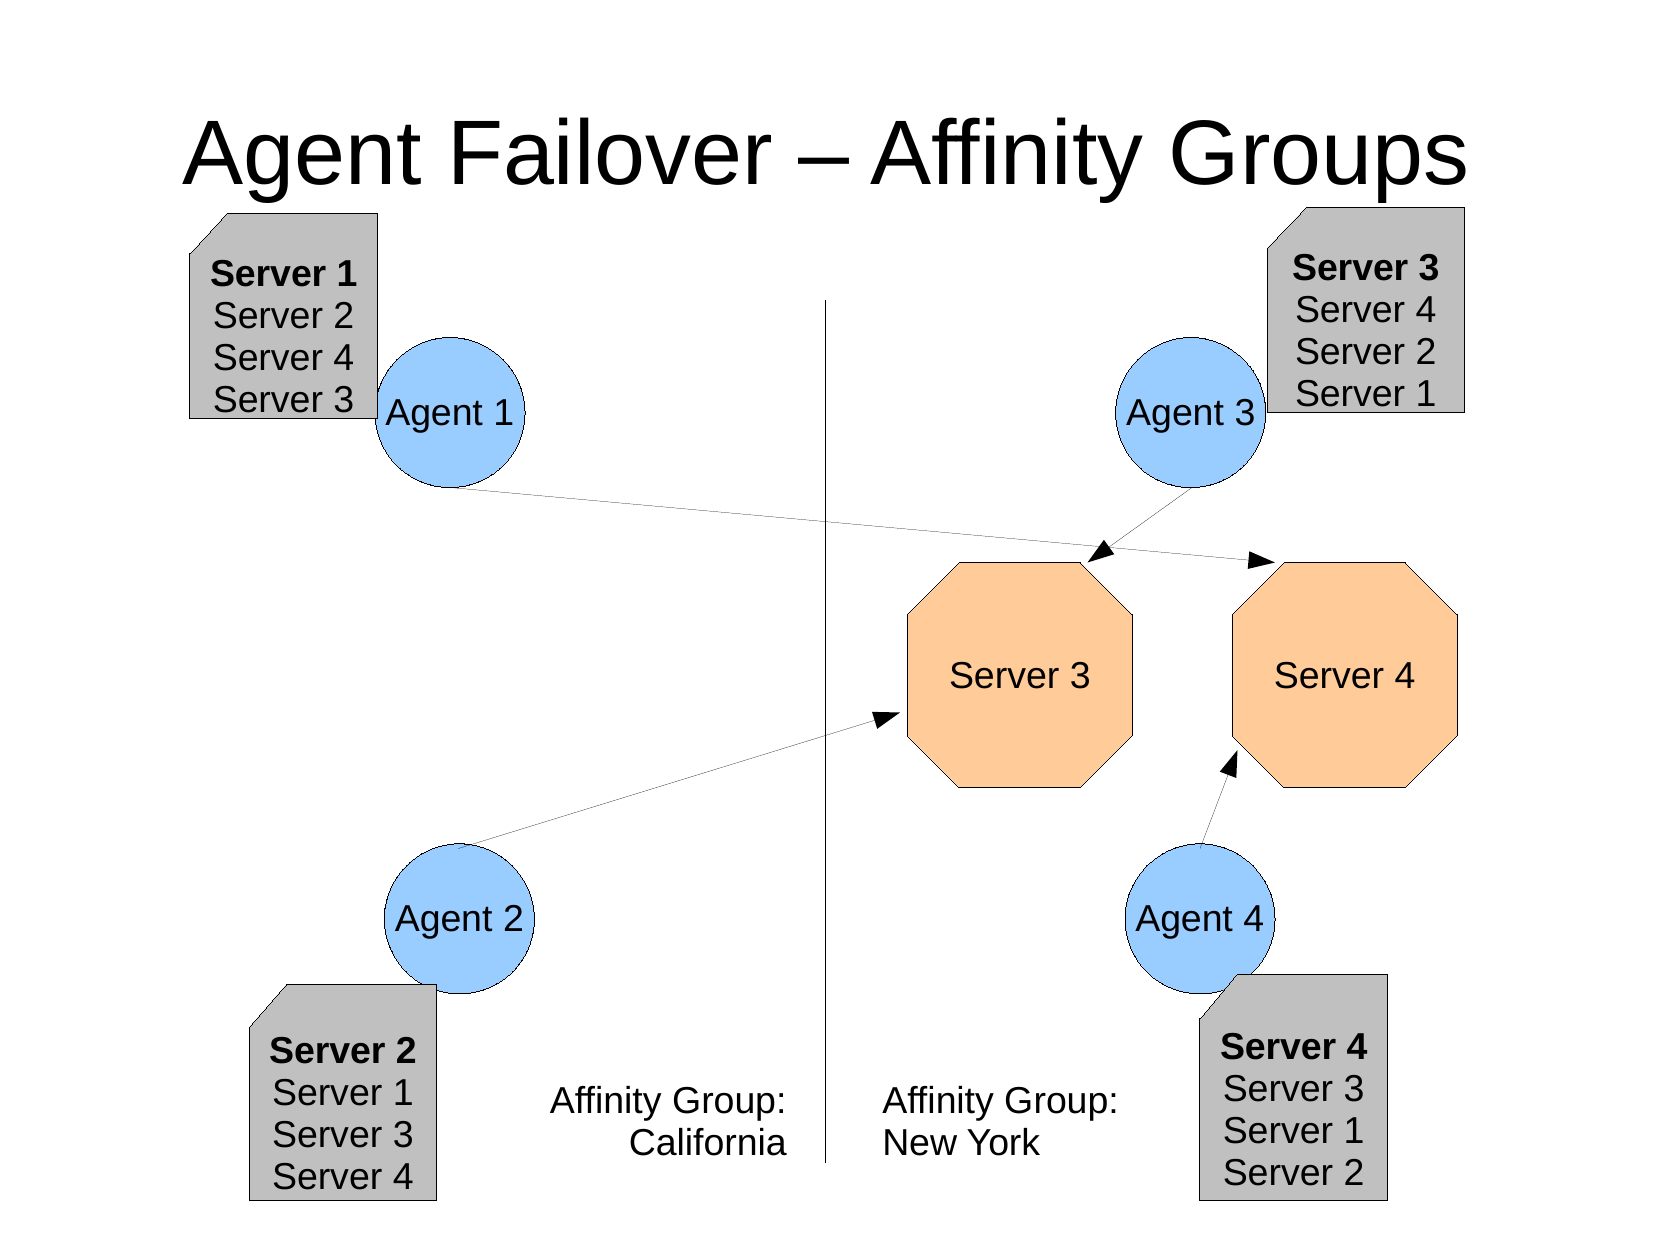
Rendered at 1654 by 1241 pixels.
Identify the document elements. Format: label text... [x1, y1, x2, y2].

text_box Agent 1 [375, 337, 526, 488]
text_box Affinity Group: New York [867, 1071, 1168, 1176]
title Agent Failover – Affinity Groups [82, 56, 1571, 250]
text_box Affinity Group: California [501, 1071, 802, 1176]
text_box Server 3 Server 4 Server 2 Server 1 [1267, 207, 1465, 413]
text_box Server 3 [907, 562, 1133, 788]
text_box Server 4 [1232, 562, 1458, 788]
text_box Server 4 Server 3 Server 1 Server 2 [1199, 974, 1388, 1201]
text_box Server 1 Server 2 Server 4 Server 3 [189, 213, 378, 419]
text_box Server 2 Server 1 Server 3 Server 4 [249, 984, 437, 1201]
text_box Agent 4 [1125, 843, 1276, 994]
text_box Agent 2 [384, 843, 535, 994]
text_box Agent 3 [1115, 337, 1266, 488]
